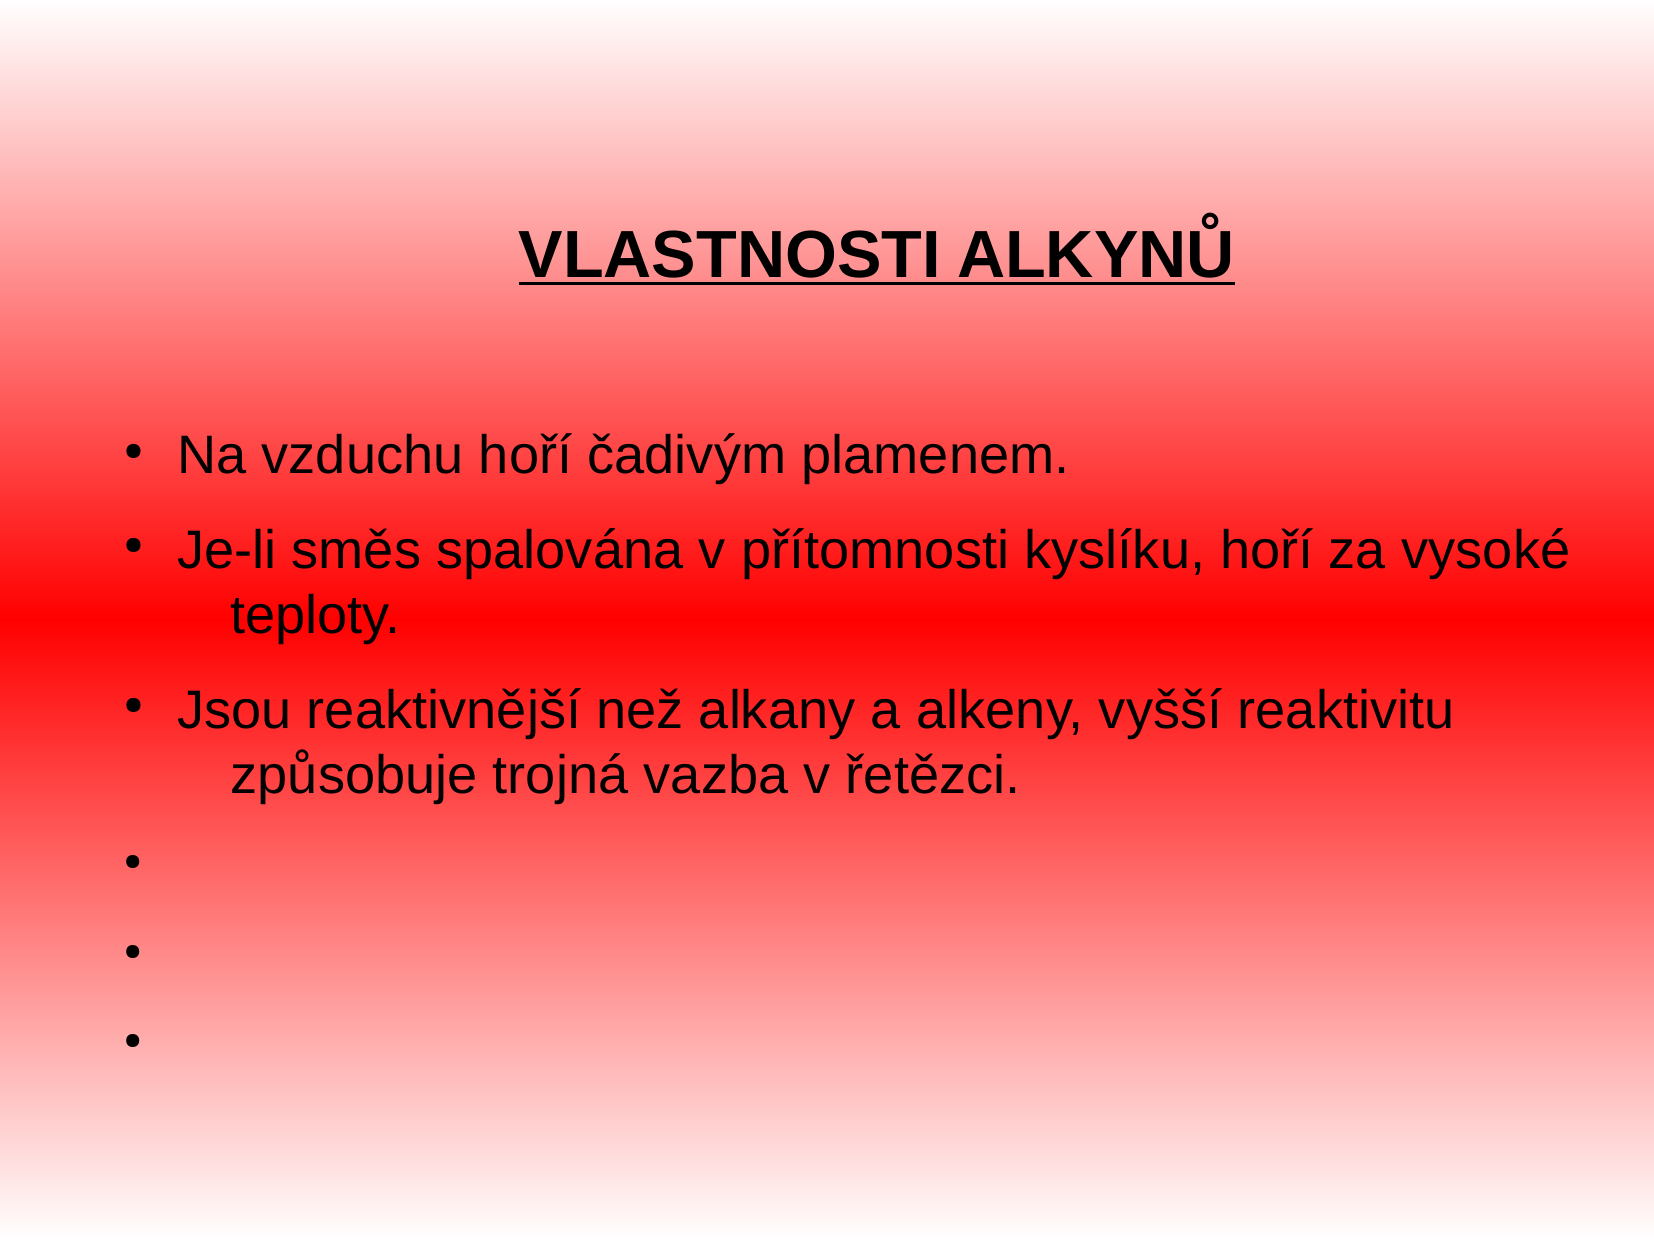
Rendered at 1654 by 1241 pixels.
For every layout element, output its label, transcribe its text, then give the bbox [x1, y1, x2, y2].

list VLASTNOSTI ALKYNŮ Na vzduchu hoří čadivým plamenem. Je-li směs spalována v přítomnosti kyslíku, hoří za vysoké teploty. Jsou reaktivnější než alkany a alkeny, vyšší reaktivitu způsobuje trojná vazba v řetězci. [88, 210, 1577, 1030]
